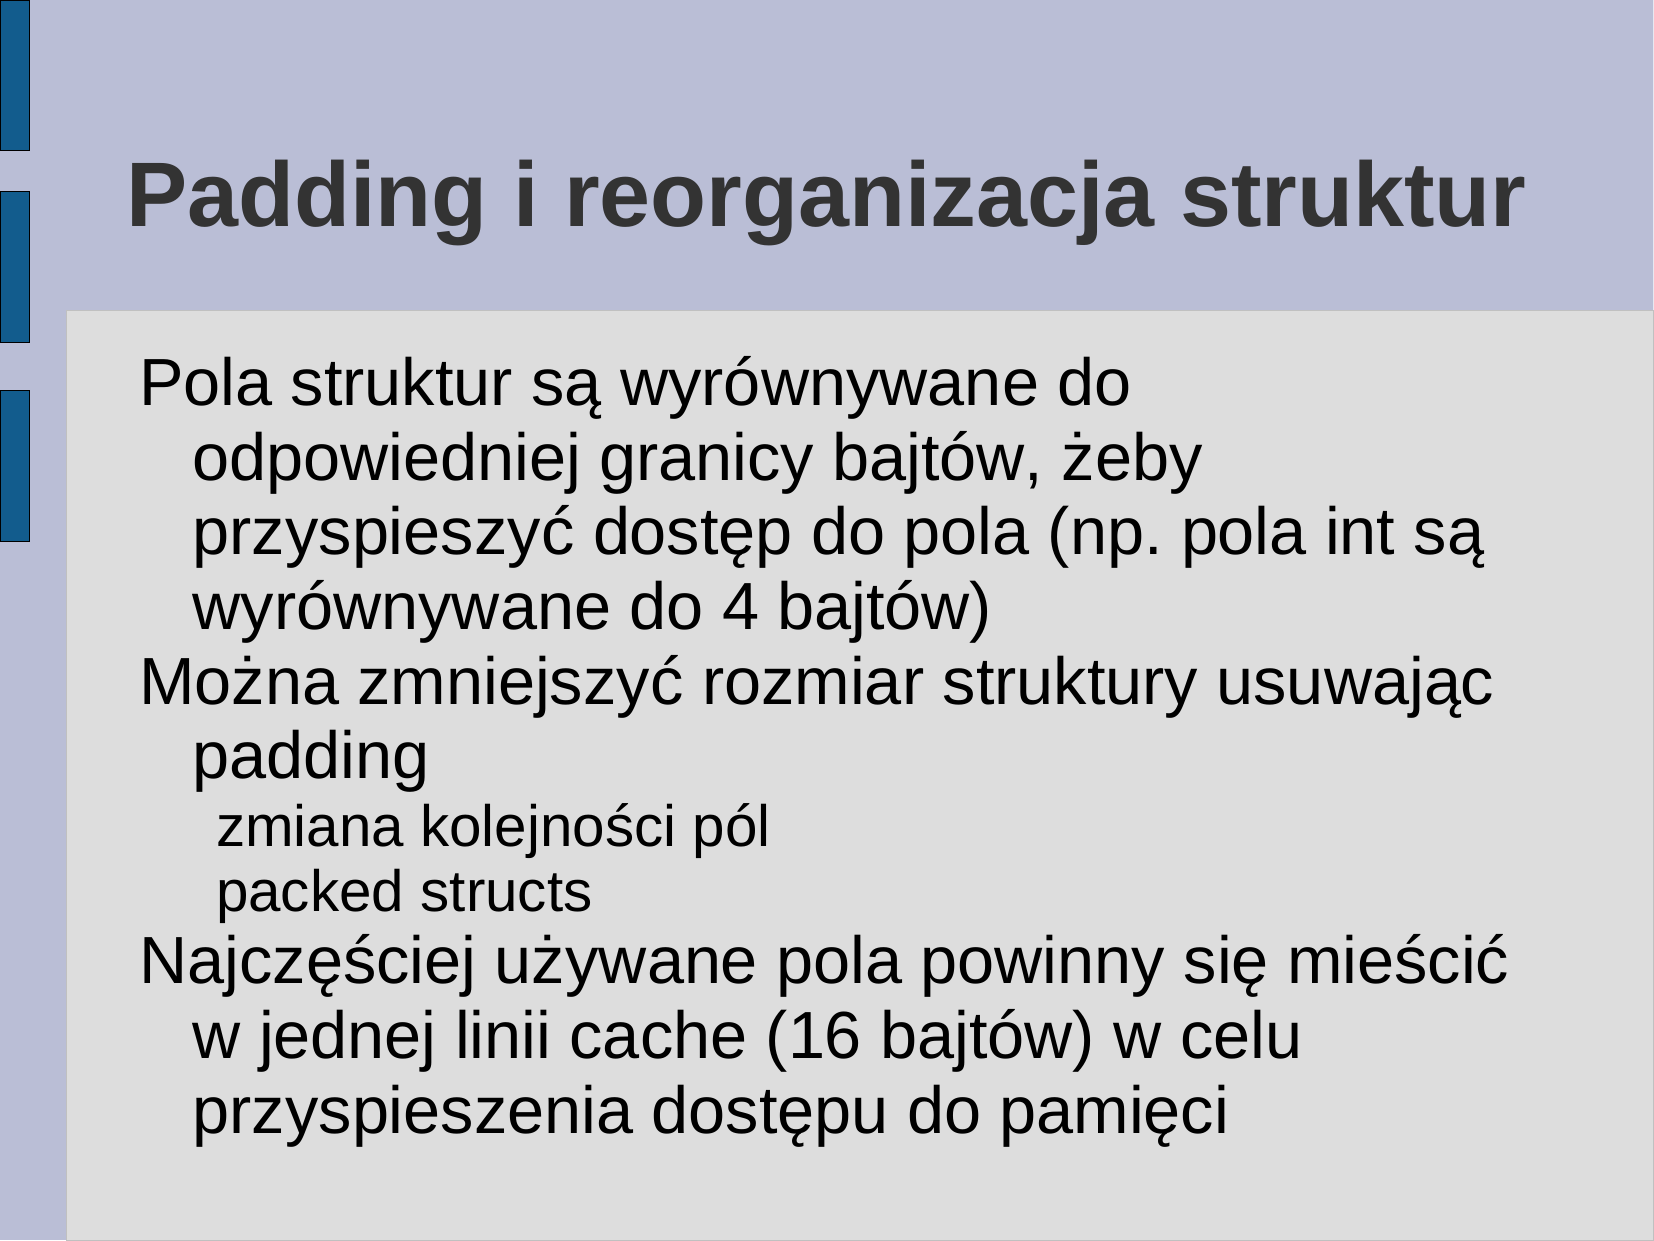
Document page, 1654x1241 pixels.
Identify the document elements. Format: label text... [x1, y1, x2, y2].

title Padding i reorganizacja struktur [121, 91, 1534, 299]
list Pola struktur są wyrównywane do odpowiedniej granicy bajtów, żeby przyspieszyć dostęp do pola (np. pola int są wyrównywane do 4 bajtów) Można zmniejszyć rozmiar struktury usuwając padding zmiana kolejności pól packed structs Najczęściej używane pola powinny się mieścić w jednej linii cache (16 bajtów) w celu przyspieszenia dostępu do pamięci [121, 344, 1534, 1127]
